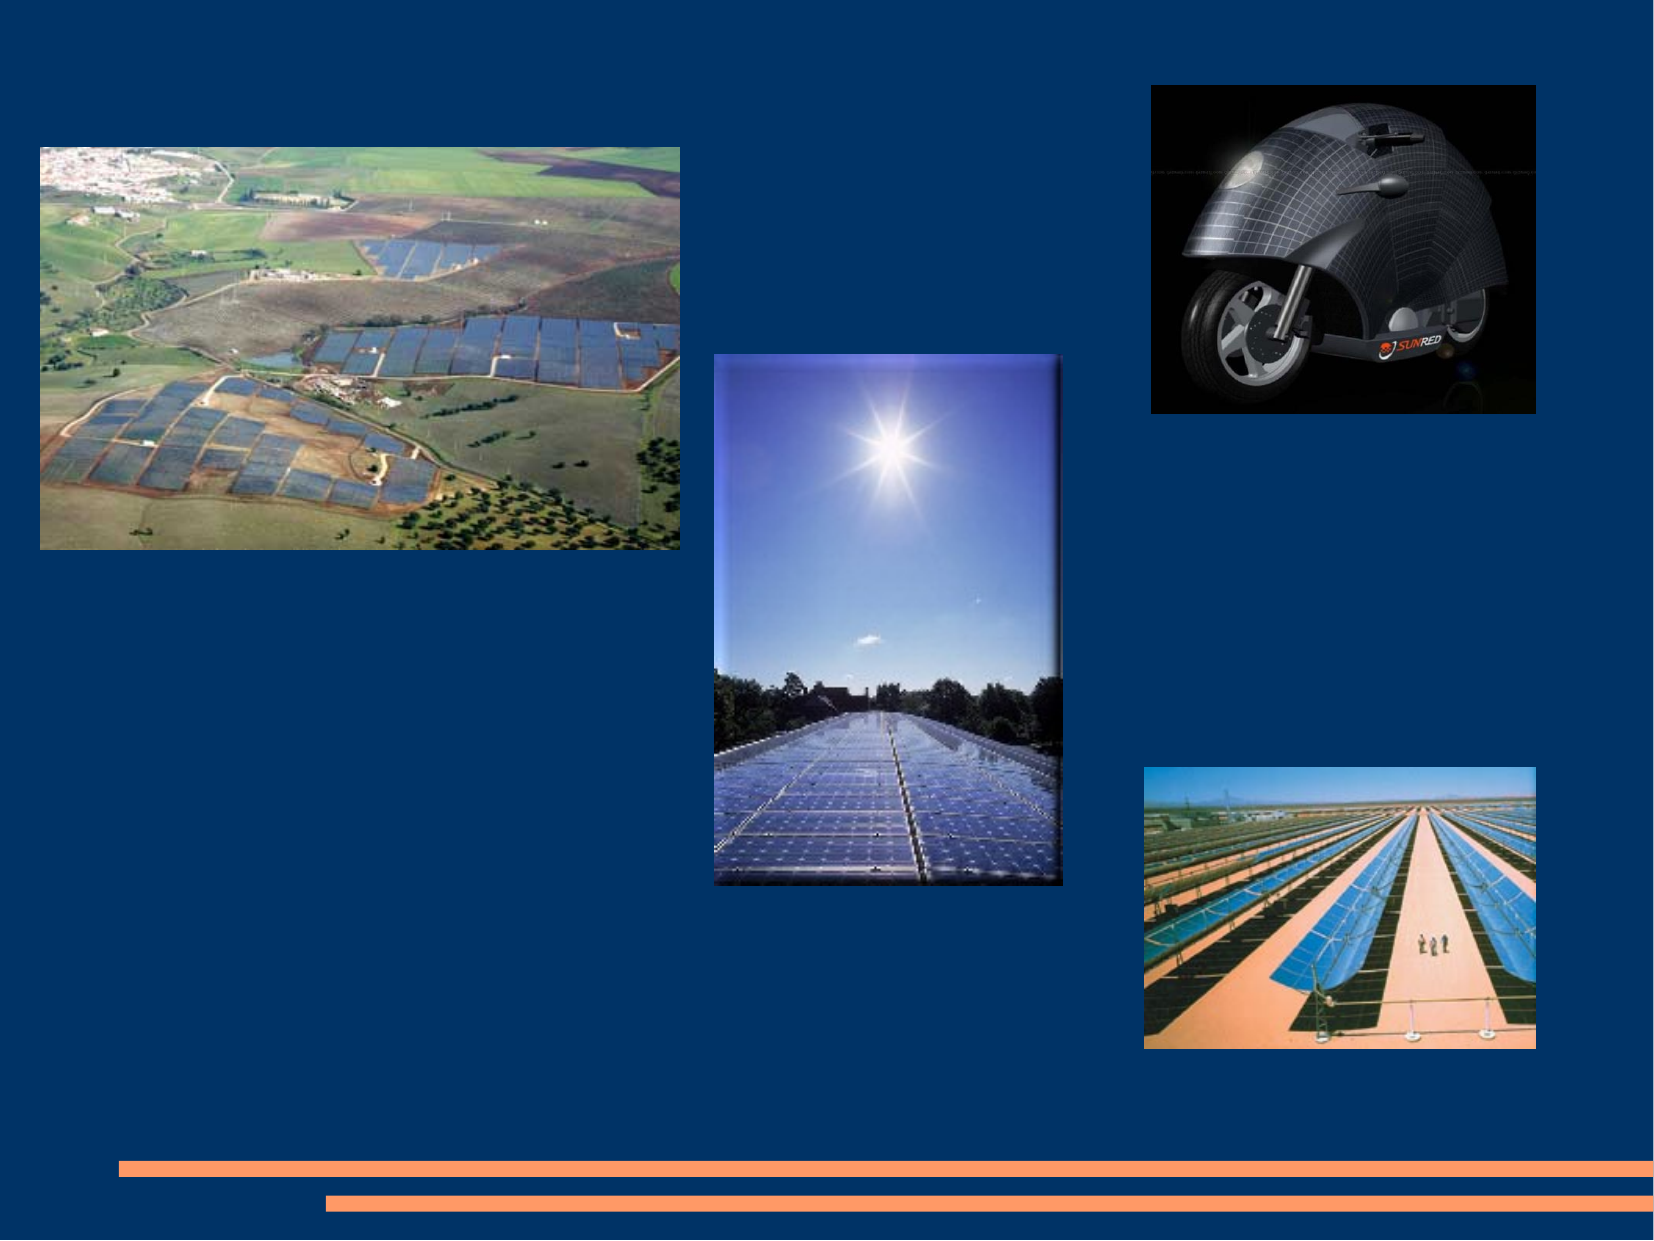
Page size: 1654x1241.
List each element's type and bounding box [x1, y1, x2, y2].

picture [1151, 85, 1536, 414]
picture [714, 354, 1063, 886]
picture [40, 147, 680, 550]
picture [1144, 767, 1536, 1049]
